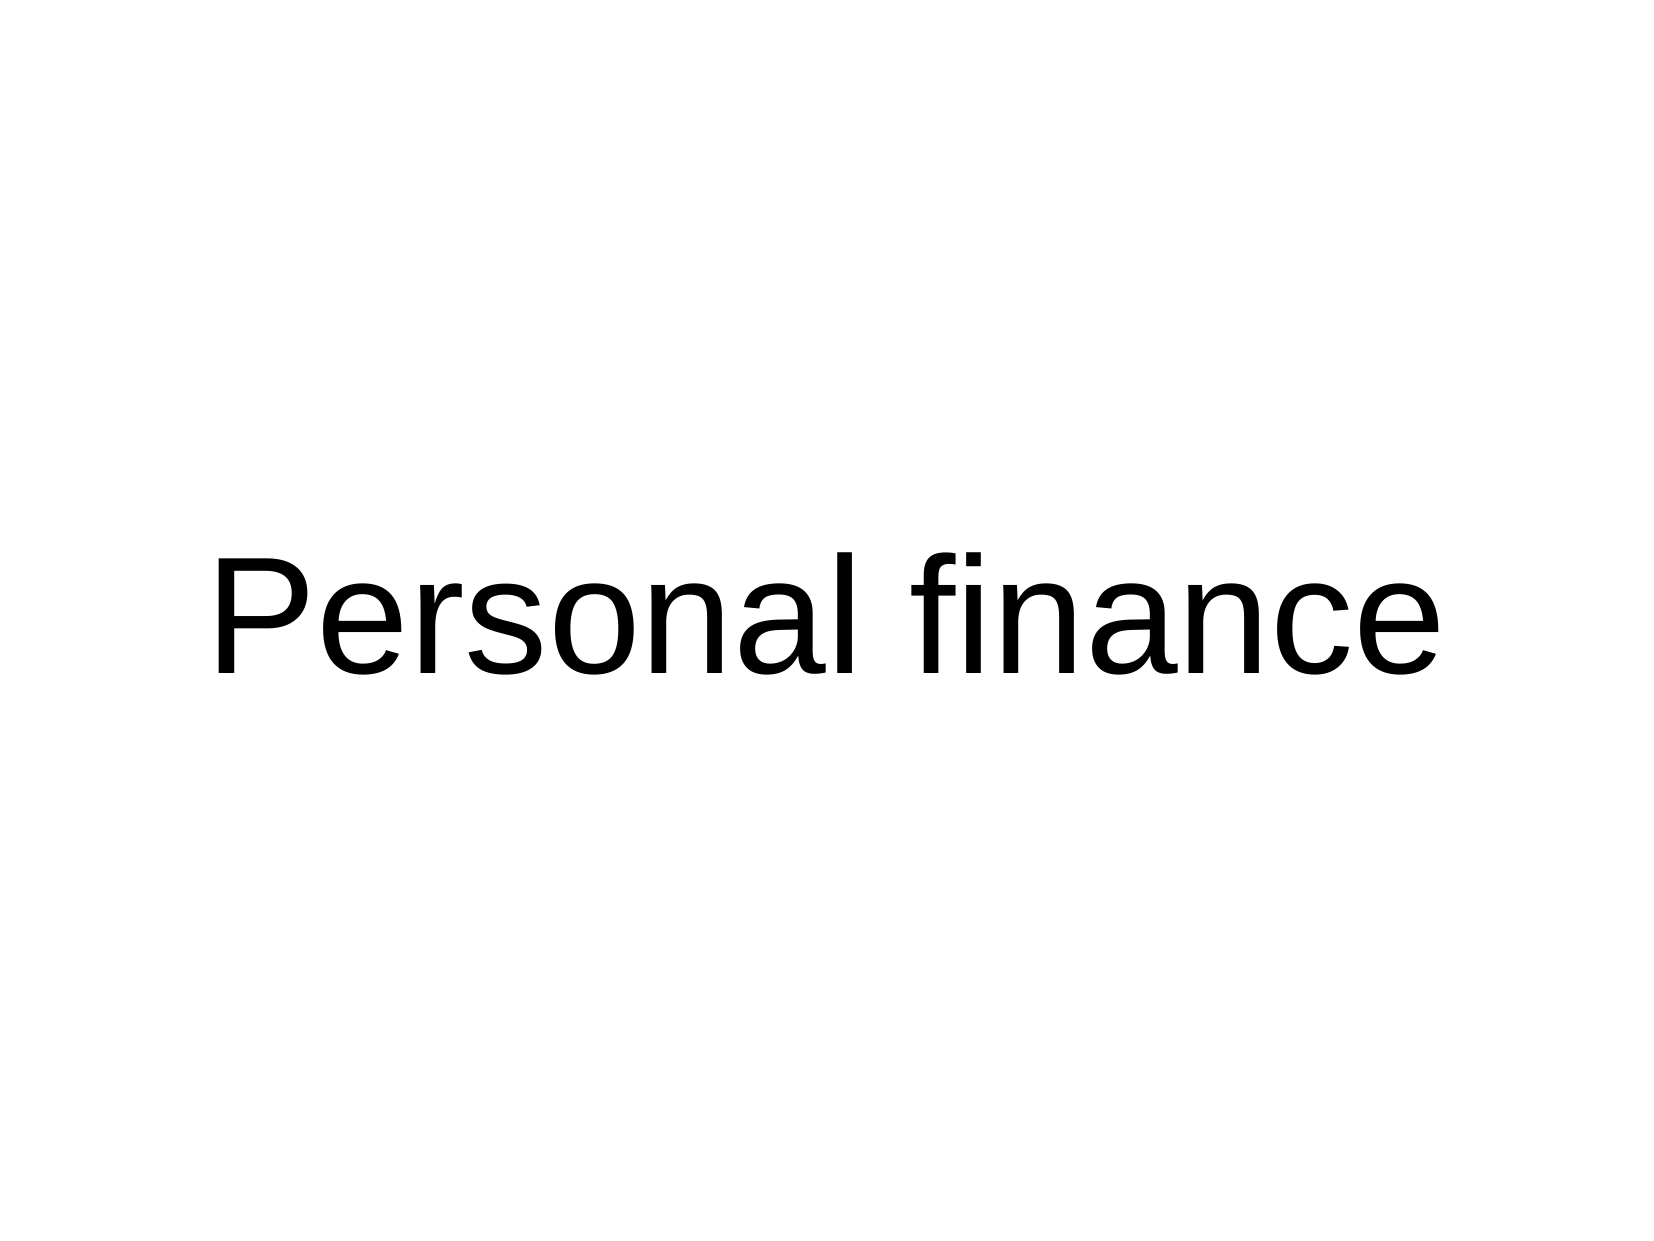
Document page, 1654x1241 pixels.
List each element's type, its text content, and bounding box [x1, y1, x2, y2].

title Personal finance [82, 49, 1571, 1182]
